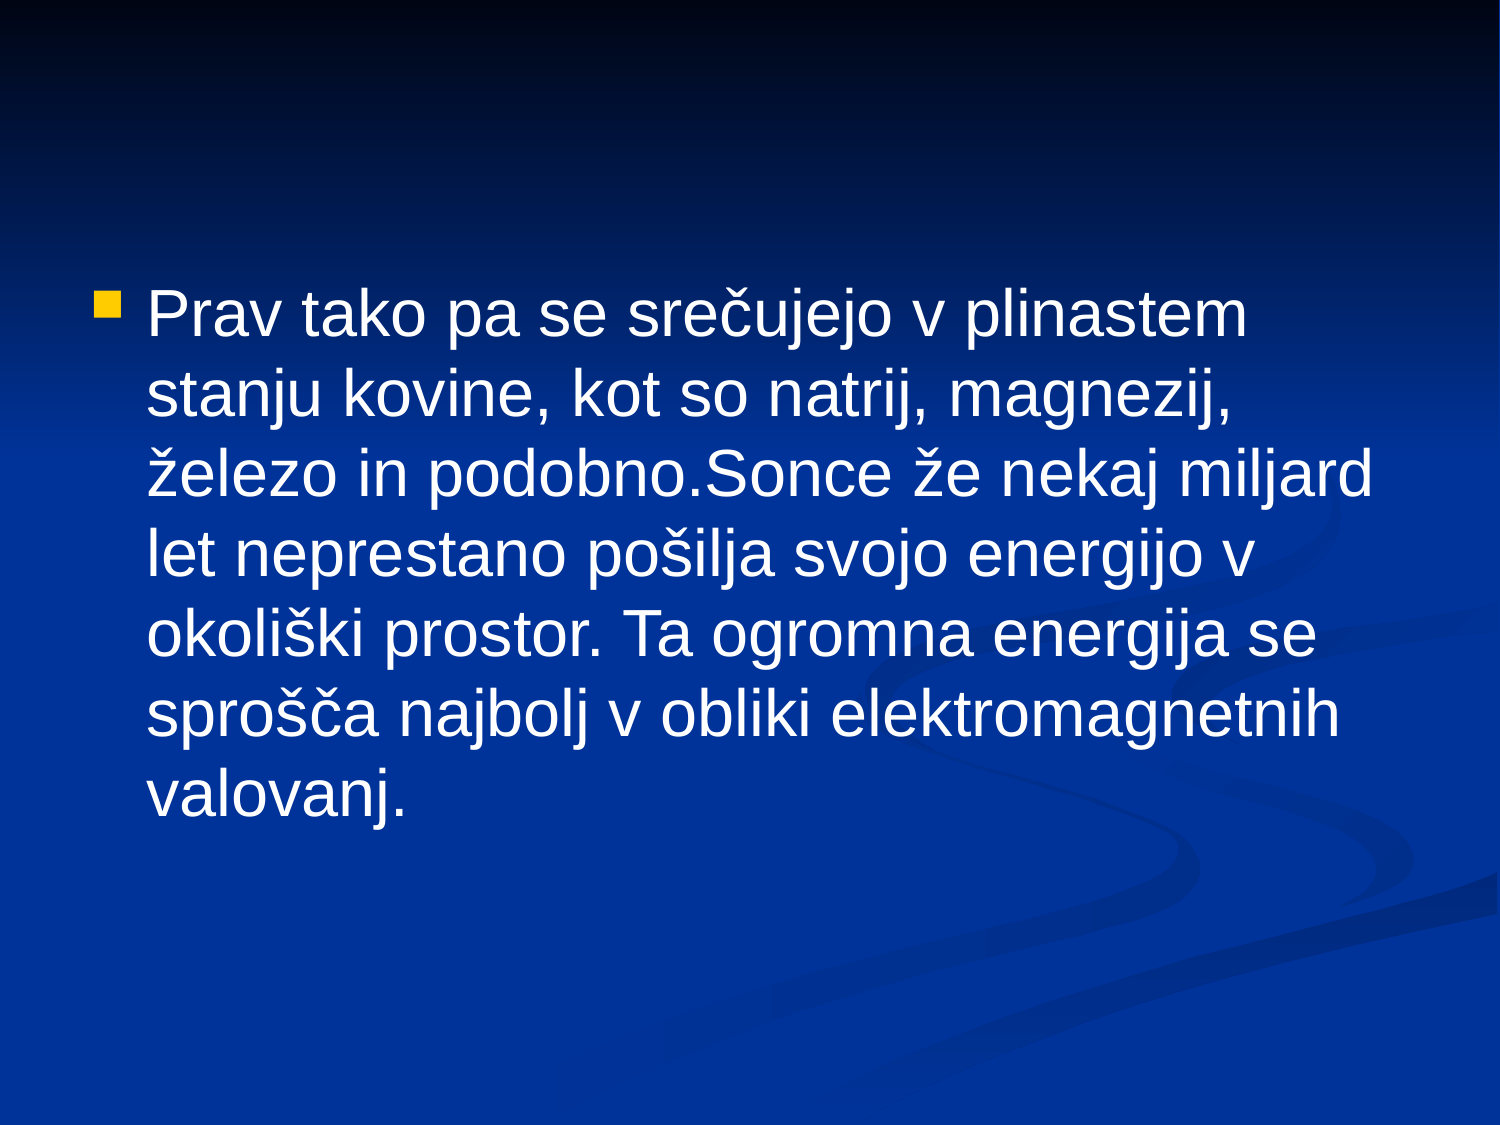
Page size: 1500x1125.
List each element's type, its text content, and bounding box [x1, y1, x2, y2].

list Prav tako pa se srečujejo v plinastem stanju kovine, kot so natrij, magnezij, železo in podobno.Sonce že nekaj miljard let neprestano pošilja svojo energijo v okoliški prostor. Ta ogromna energija se sprošča najbolj v obliki elektromagnetnih valovanj. [75, 262, 1425, 1005]
